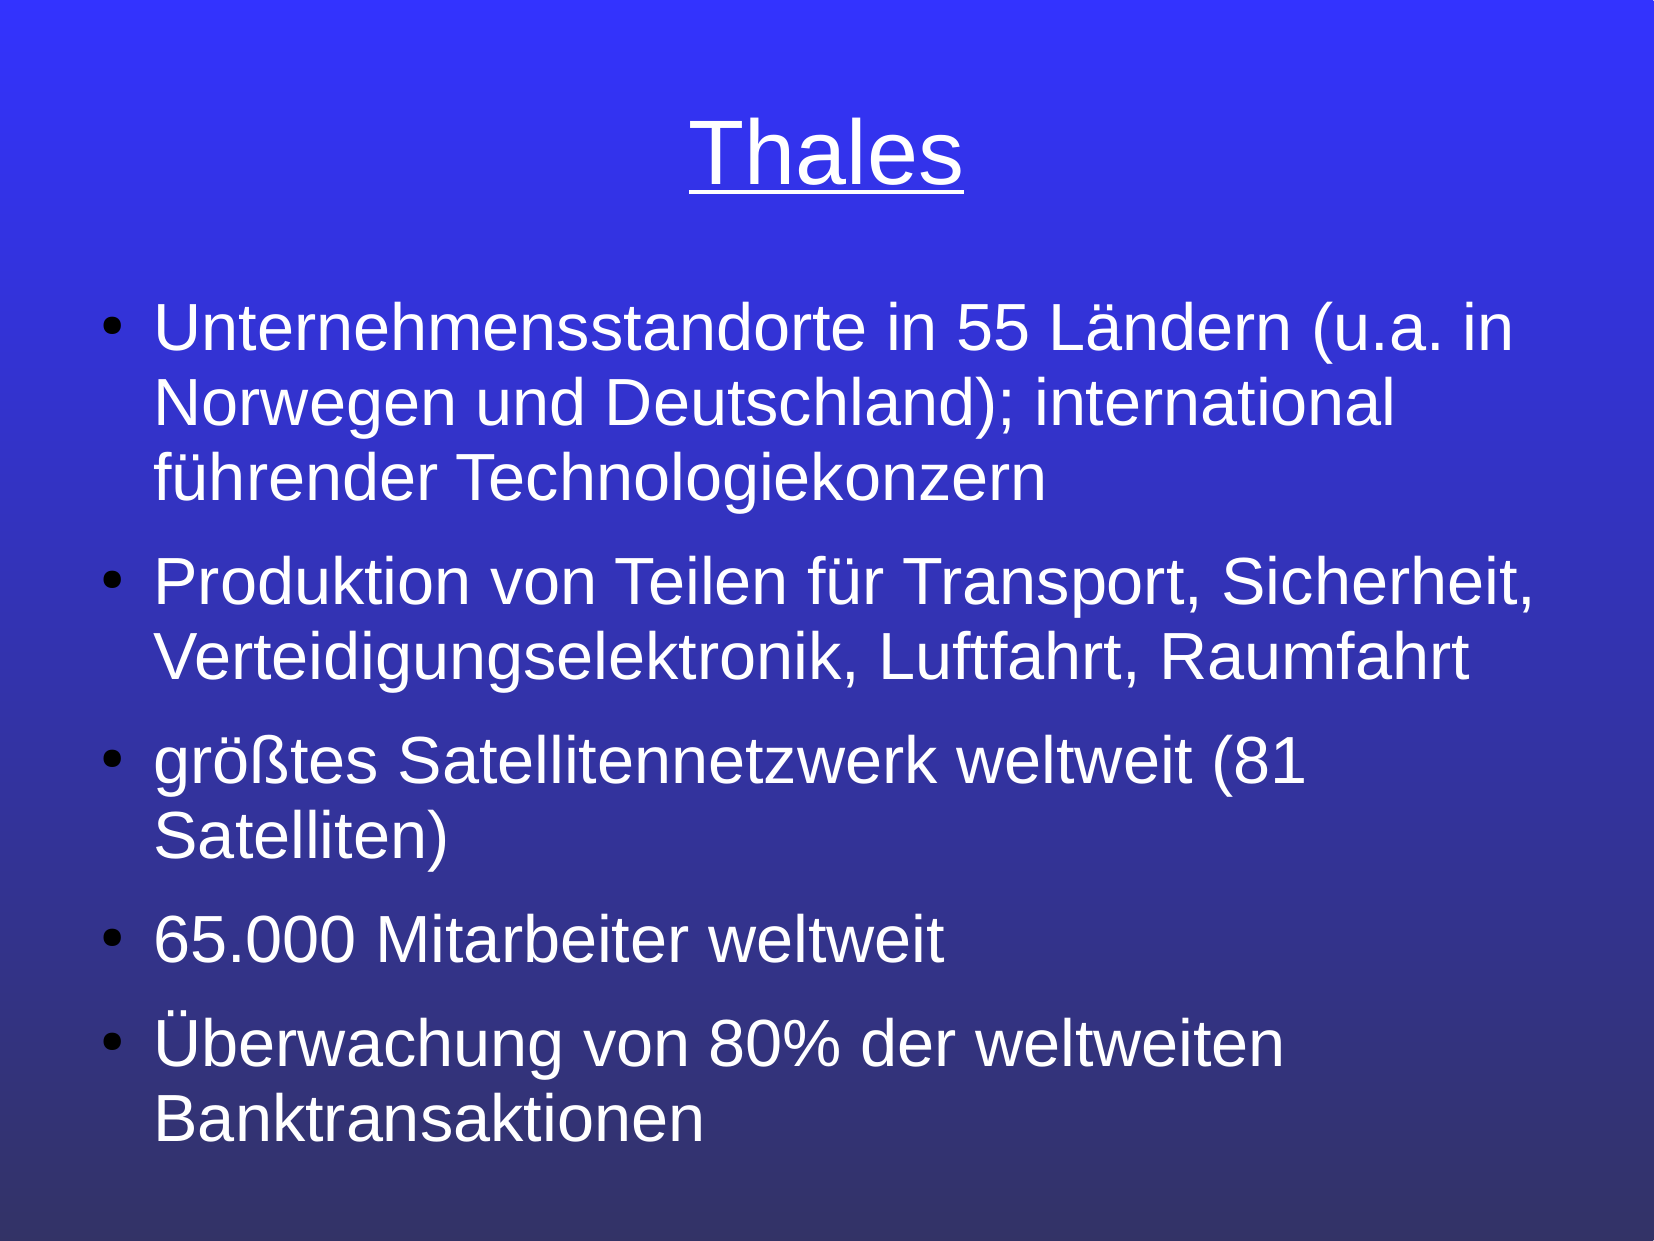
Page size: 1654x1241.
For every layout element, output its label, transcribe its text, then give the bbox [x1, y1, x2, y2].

title Thales [82, 49, 1571, 257]
list Unternehmensstandorte in 55 Ländern (u.a. in Norwegen und Deutschland); international führender Technologiekonzern Produktion von Teilen für Transport, Sicherheit, Verteidigungselektronik, Luftfahrt, Raumfahrt größtes Satellitennetzwerk weltweit (81 Satelliten) 65.000 Mitarbeiter weltweit Überwachung von 80% der weltweiten Banktransaktionen [82, 290, 1571, 1156]
